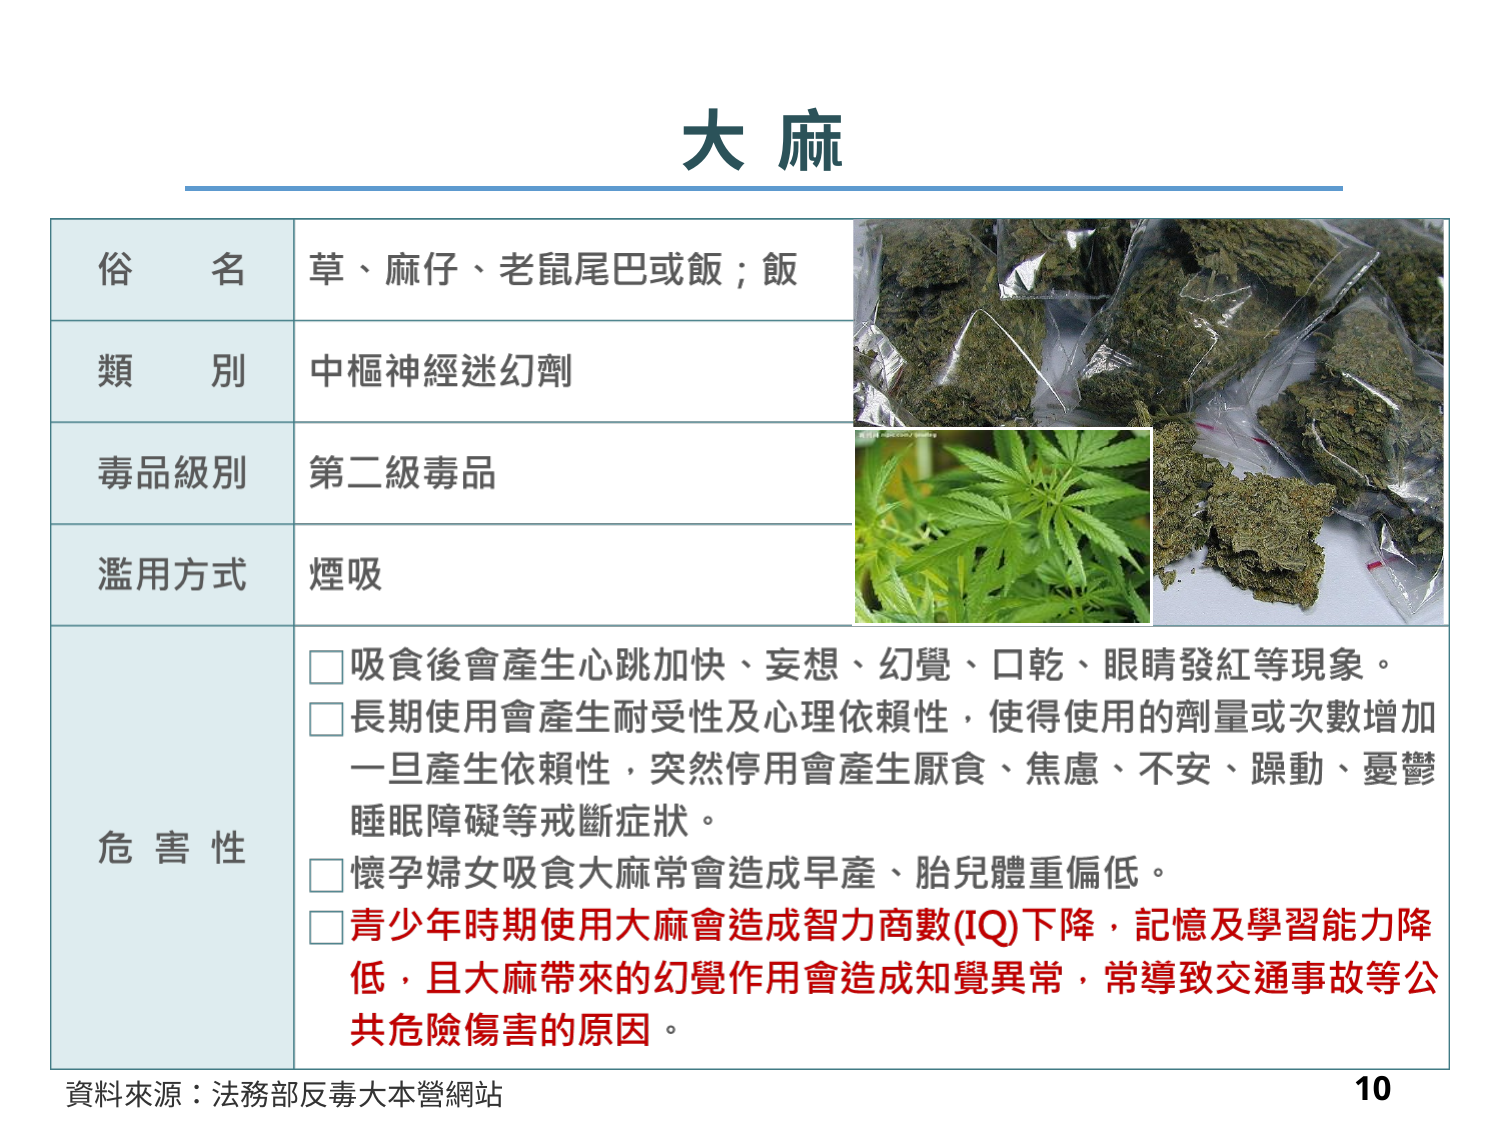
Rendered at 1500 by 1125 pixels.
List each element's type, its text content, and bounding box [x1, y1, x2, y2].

text_box 10 [1338, 1059, 1500, 1120]
picture [50, 218, 1450, 1077]
text_box 資料來源：法務部反毒大本營網站 [51, 1069, 1149, 1119]
text_box 大 麻 [665, 91, 859, 186]
